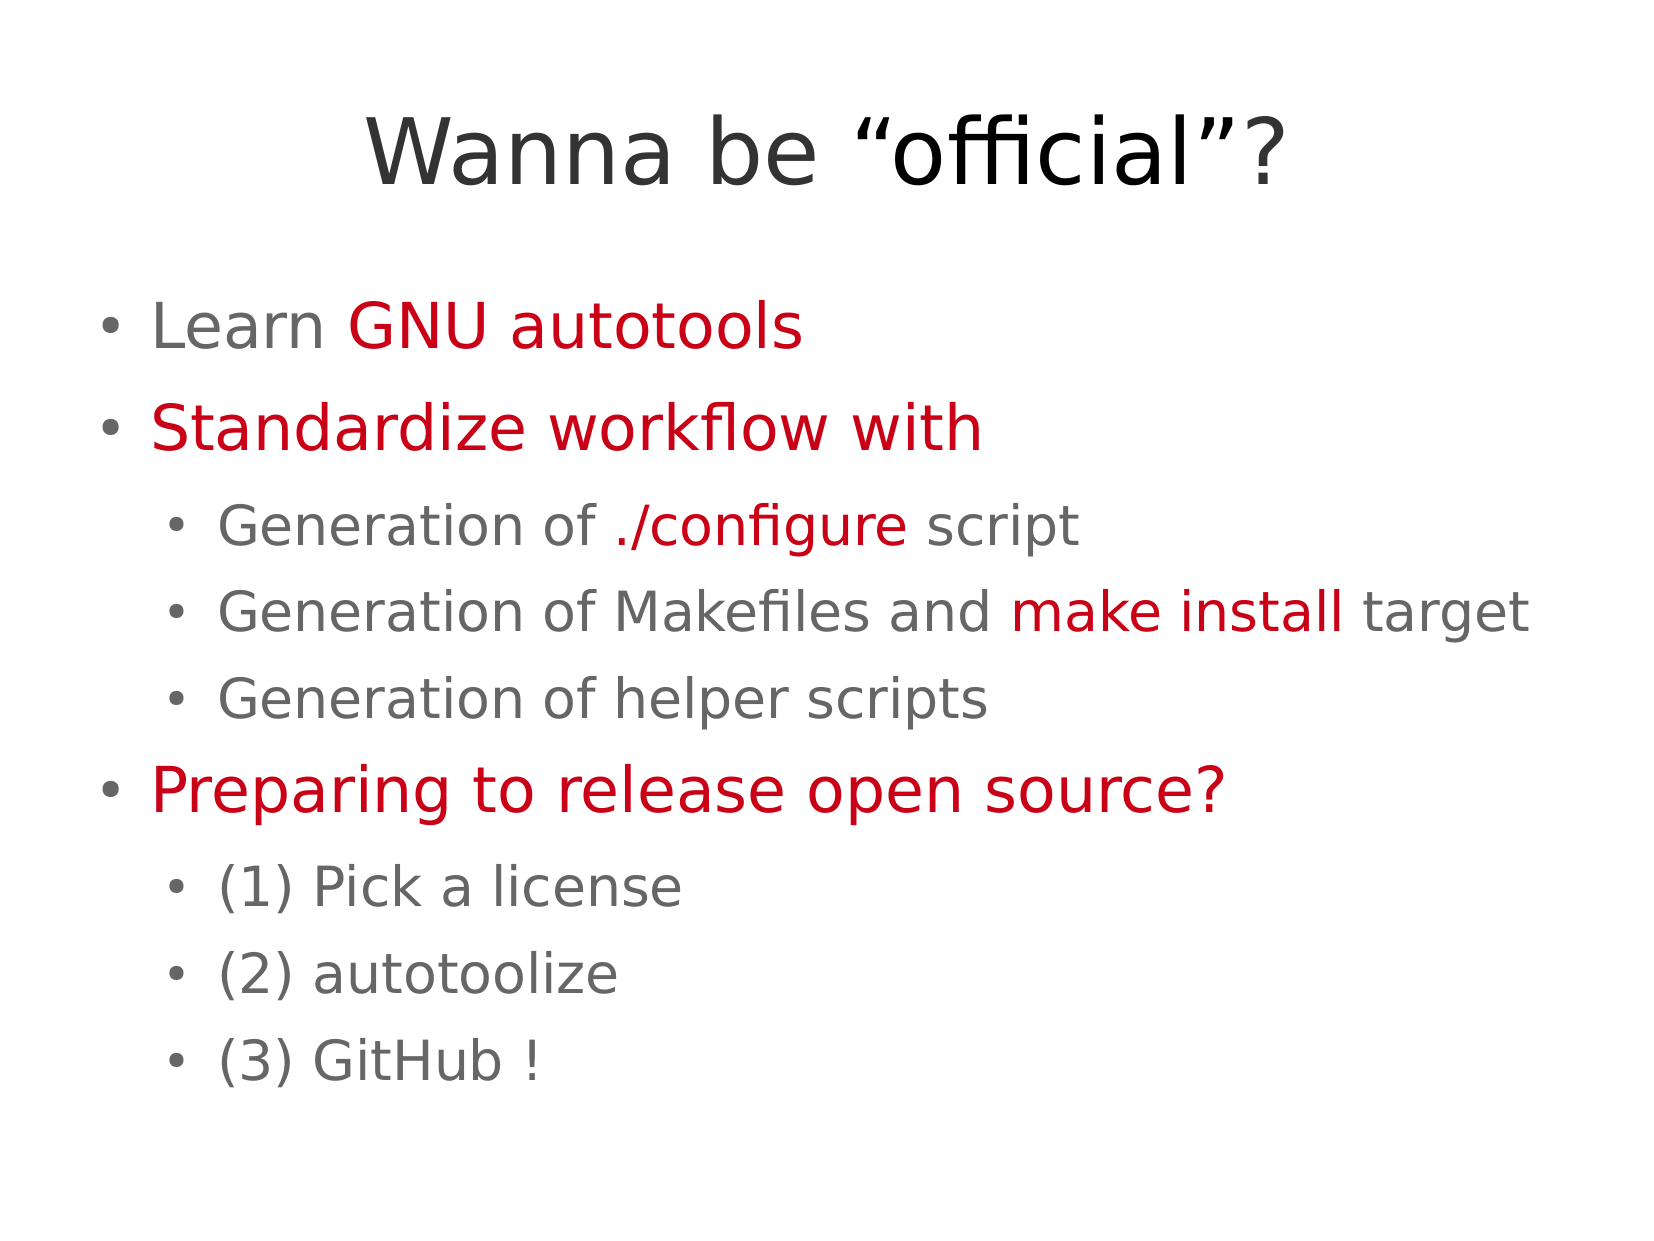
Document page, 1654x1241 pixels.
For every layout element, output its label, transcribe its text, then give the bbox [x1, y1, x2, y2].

title Wanna be “official”? [82, 56, 1571, 250]
list Learn GNU autotools Standardize workflow with Generation of ./configure script Generation of Makefiles and make install target Generation of helper scripts Preparing to release open source? (1) Pick a license (2) autotoolize (3) GitHub ! [82, 290, 1571, 1109]
